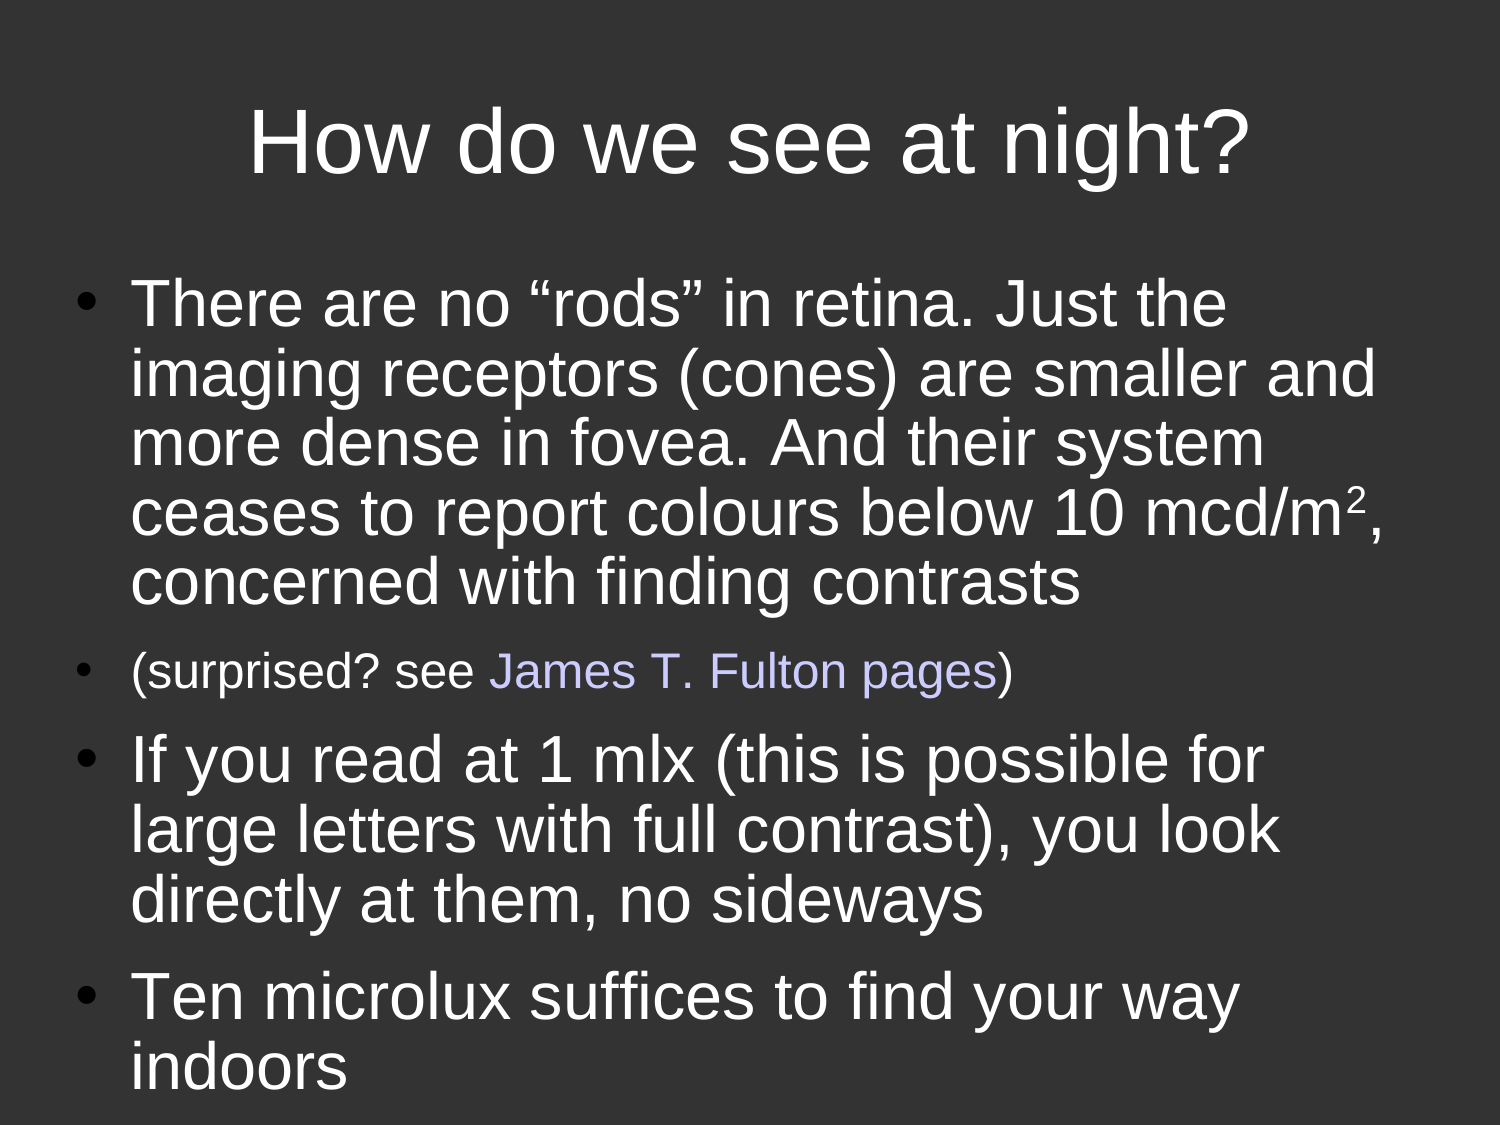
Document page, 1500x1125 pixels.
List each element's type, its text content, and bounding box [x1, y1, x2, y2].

list There are no “rods” in retina. Just the imaging receptors (cones) are smaller and more dense in fovea. And their system ceases to report colours below 10 mcd/m2, concerned with finding contrasts (surprised? see James T. Fulton pages) If you read at 1 mlx (this is possible for large letters with full contrast), you look directly at them, no sideways Ten microlux suffices to find your way indoors [75, 262, 1425, 1104]
title How do we see at night? [75, 21, 1425, 257]
